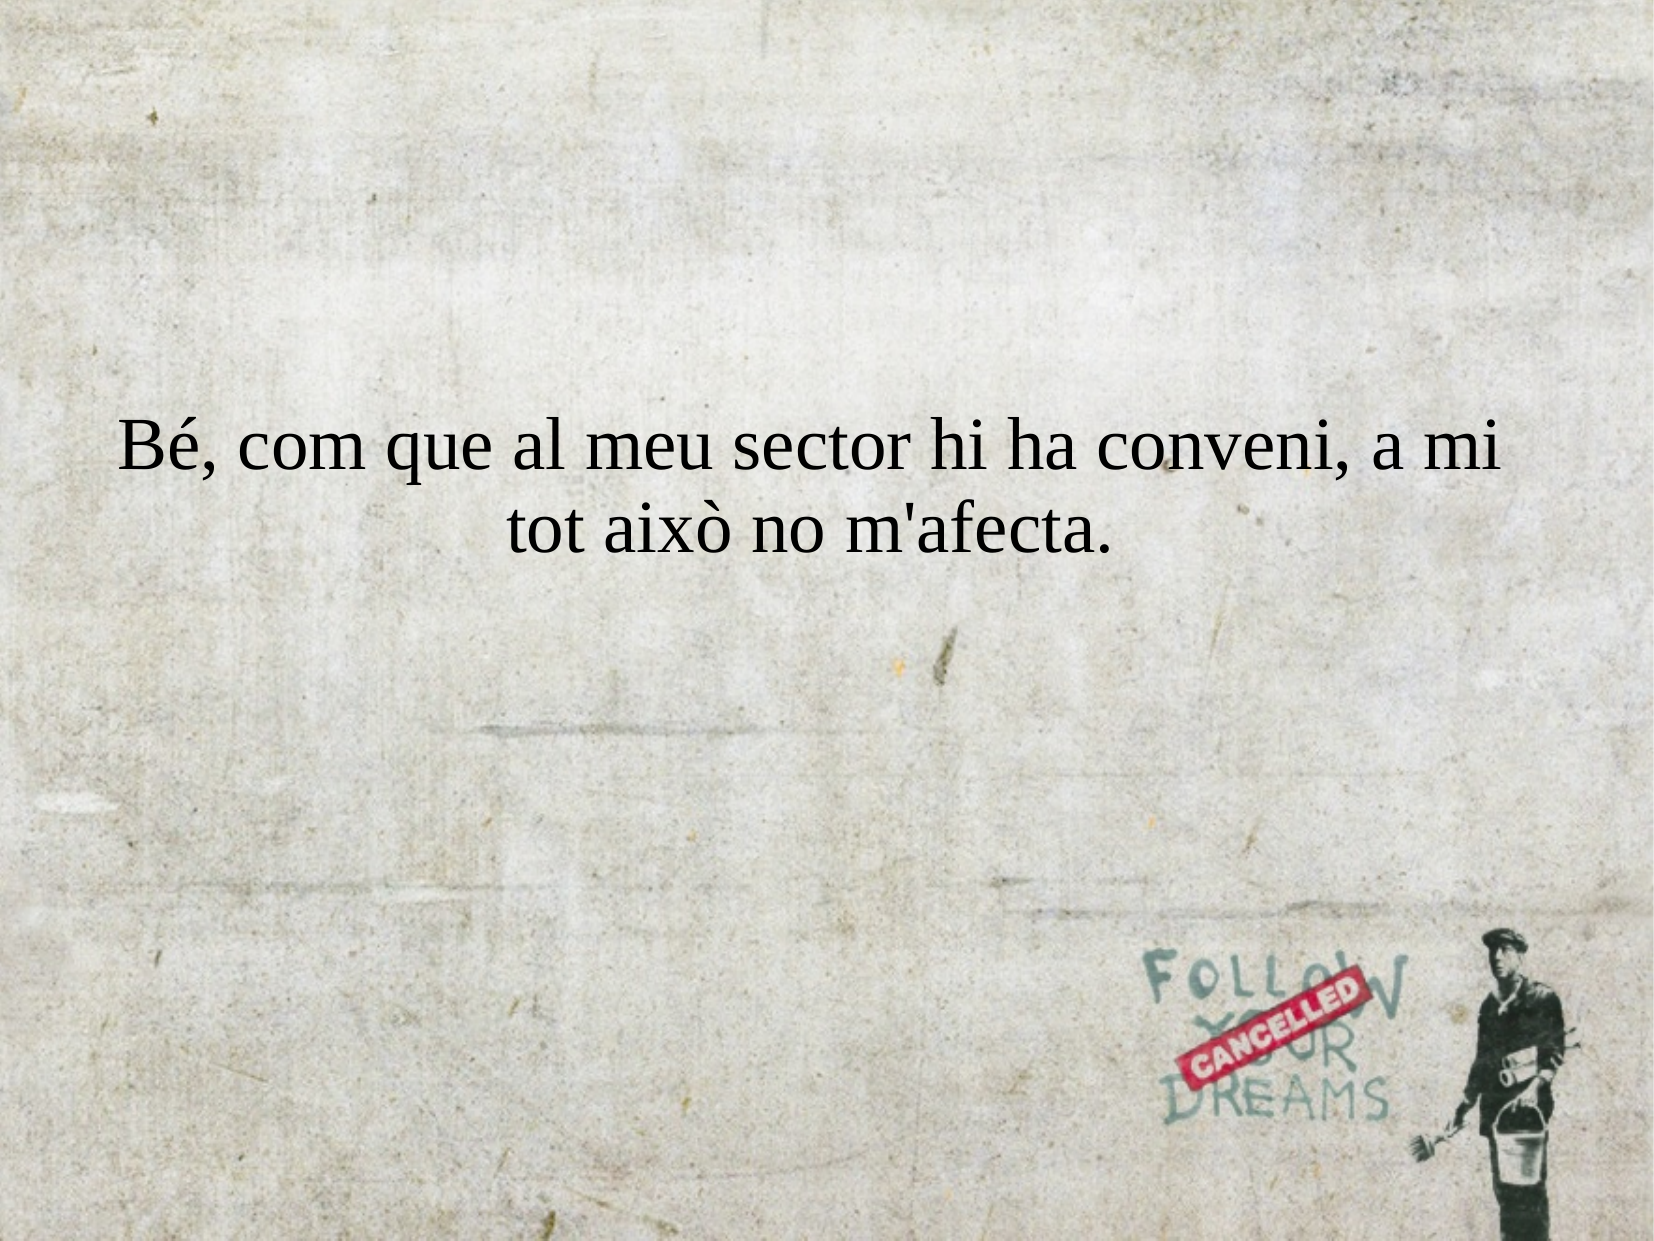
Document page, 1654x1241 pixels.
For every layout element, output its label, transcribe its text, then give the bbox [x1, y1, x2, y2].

list Bé, com que al meu sector hi ha conveni, a mi tot això no m'afecta. [82, 290, 1538, 1010]
picture [0, 0, 1654, 1241]
